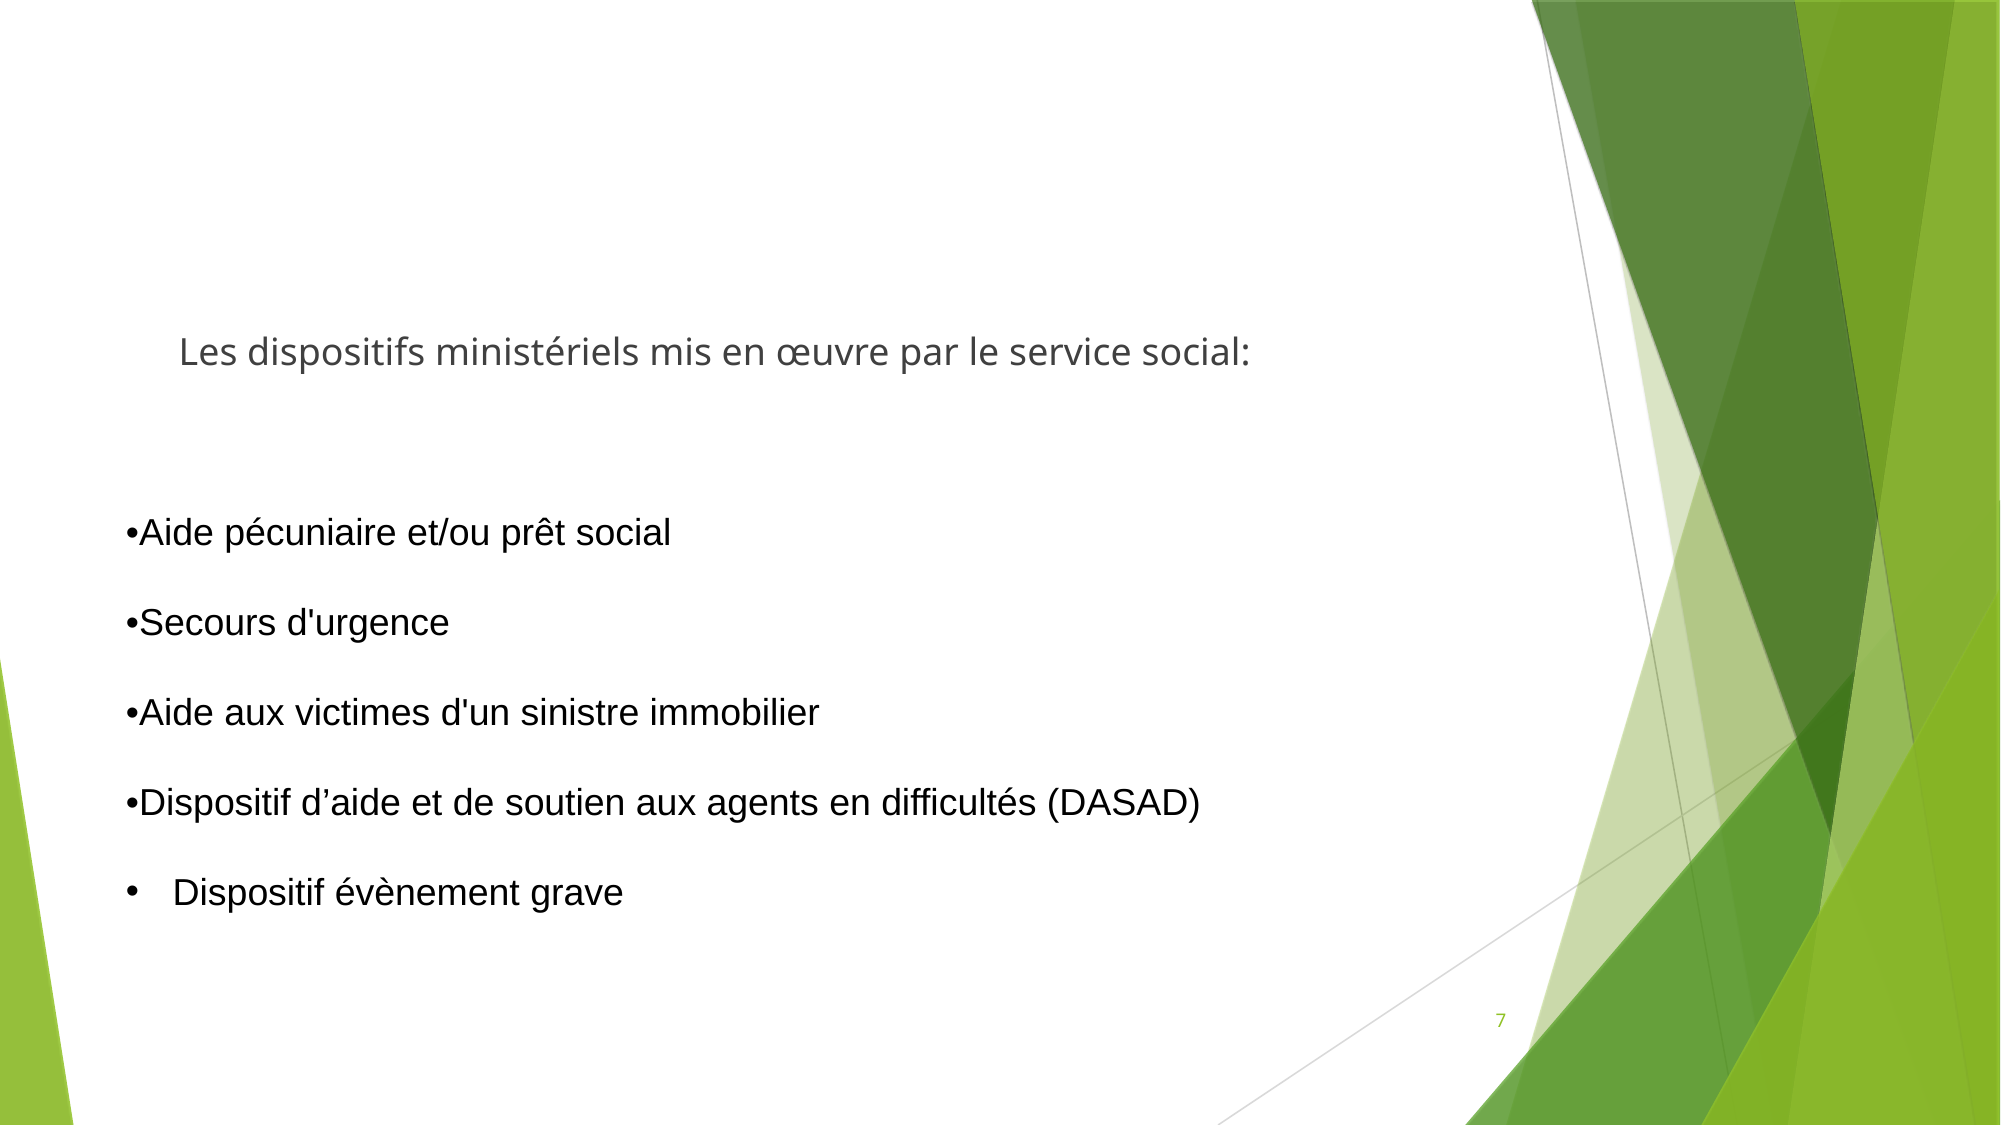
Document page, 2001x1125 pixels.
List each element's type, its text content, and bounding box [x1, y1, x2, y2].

slide_number <numéro> [1409, 991, 1522, 1051]
text_box •Aide pécuniaire et/ou prêt social •Secours d'urgence •Aide aux victimes d'un sinistre immobilier •Dispositif d’aide et de soutien aux agents en difficultés (DASAD) Dispositif évènement grave [111, 360, 1500, 921]
list Les dispositifs ministériels mis en œuvre par le service social: [89, 320, 1500, 957]
